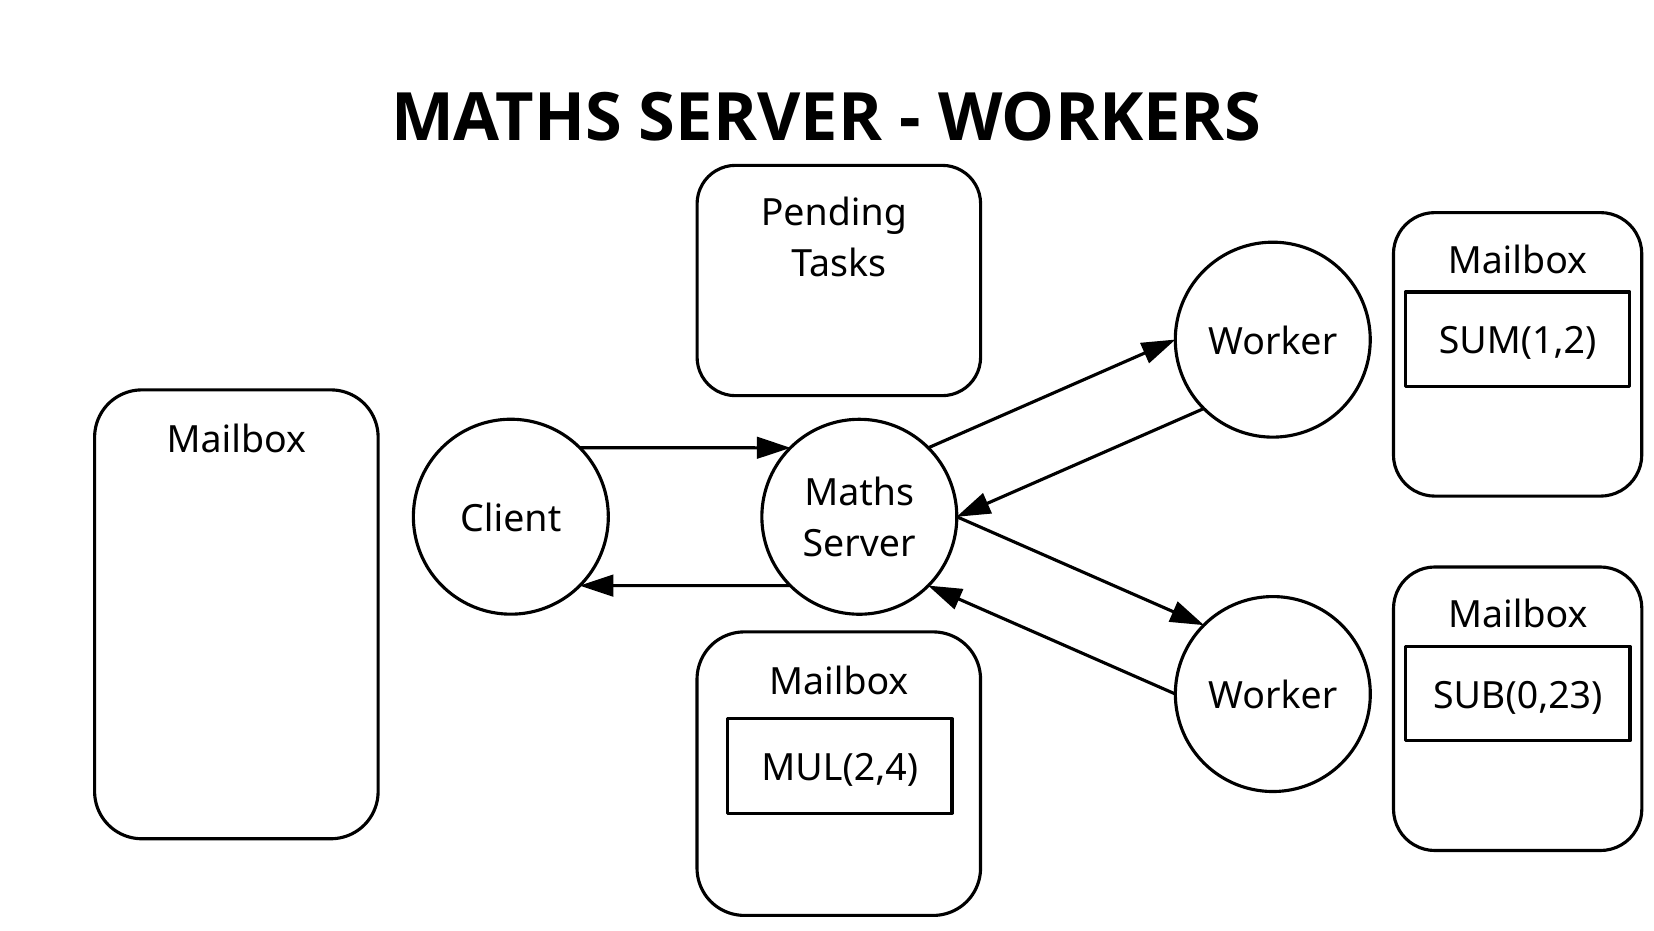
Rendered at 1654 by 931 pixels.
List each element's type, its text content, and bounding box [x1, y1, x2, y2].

text_box Mailbox [1393, 566, 1642, 851]
text_box Worker [1175, 596, 1371, 792]
text_box Client [413, 419, 609, 615]
text_box Mailbox [697, 631, 981, 916]
text_box Worker [1175, 242, 1371, 438]
title MATHS SERVER - WORKERS [82, 36, 1571, 193]
text_box SUB(0,23) [1405, 646, 1630, 741]
text_box Mailbox [1393, 212, 1642, 497]
text_box SUM(1,2) [1405, 291, 1630, 387]
text_box MUL(2,4) [727, 718, 952, 814]
text_box Maths Server [761, 419, 957, 615]
text_box Mailbox [94, 389, 379, 839]
text_box Pending Tasks [697, 165, 981, 396]
